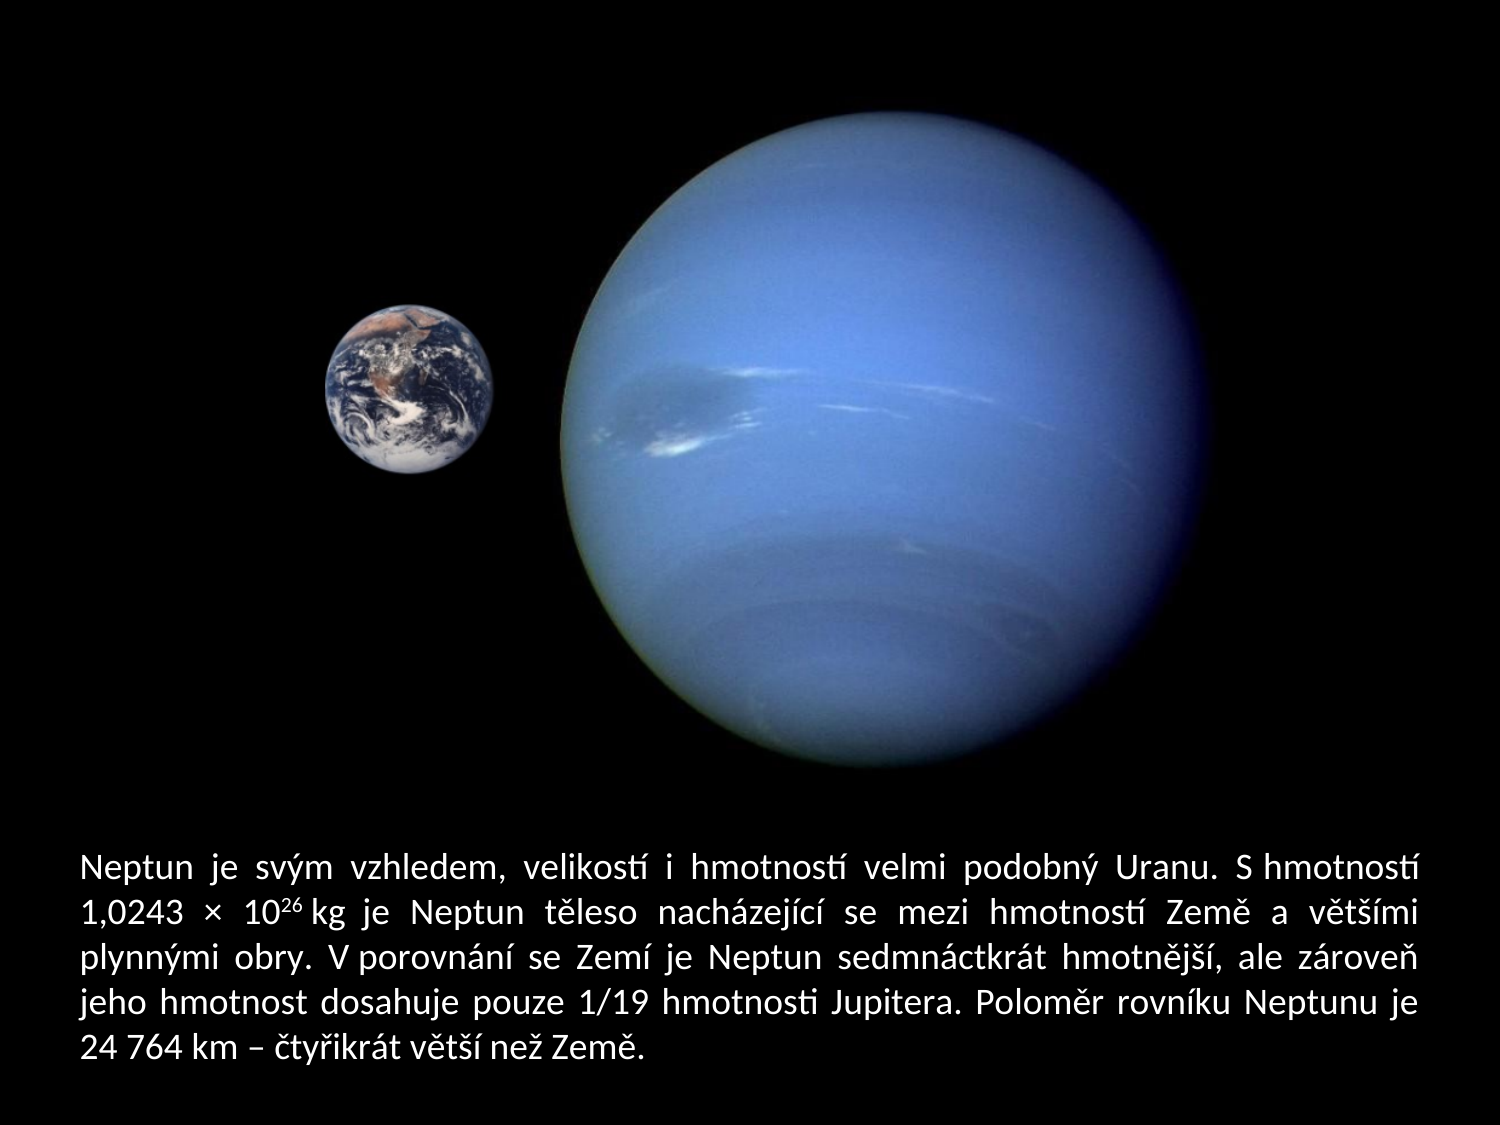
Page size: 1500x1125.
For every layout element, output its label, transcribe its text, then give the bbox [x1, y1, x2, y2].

text_box Neptun je svým vzhledem, velikostí i hmotností velmi podobný Uranu. S hmotností 1,0243 × 1026 kg je Neptun těleso nacházející se mezi hmotností Země a většími plynnými obry. V porovnání se Zemí je Neptun sedmnáctkrát hmotnější, ale zároveň jeho hmotnost dosahuje pouze 1/19 hmotnosti Jupitera. Poloměr rovníku Neptunu je 24 764 km – čtyřikrát větší než Země. [64, 834, 1436, 1075]
picture [289, 78, 1257, 804]
